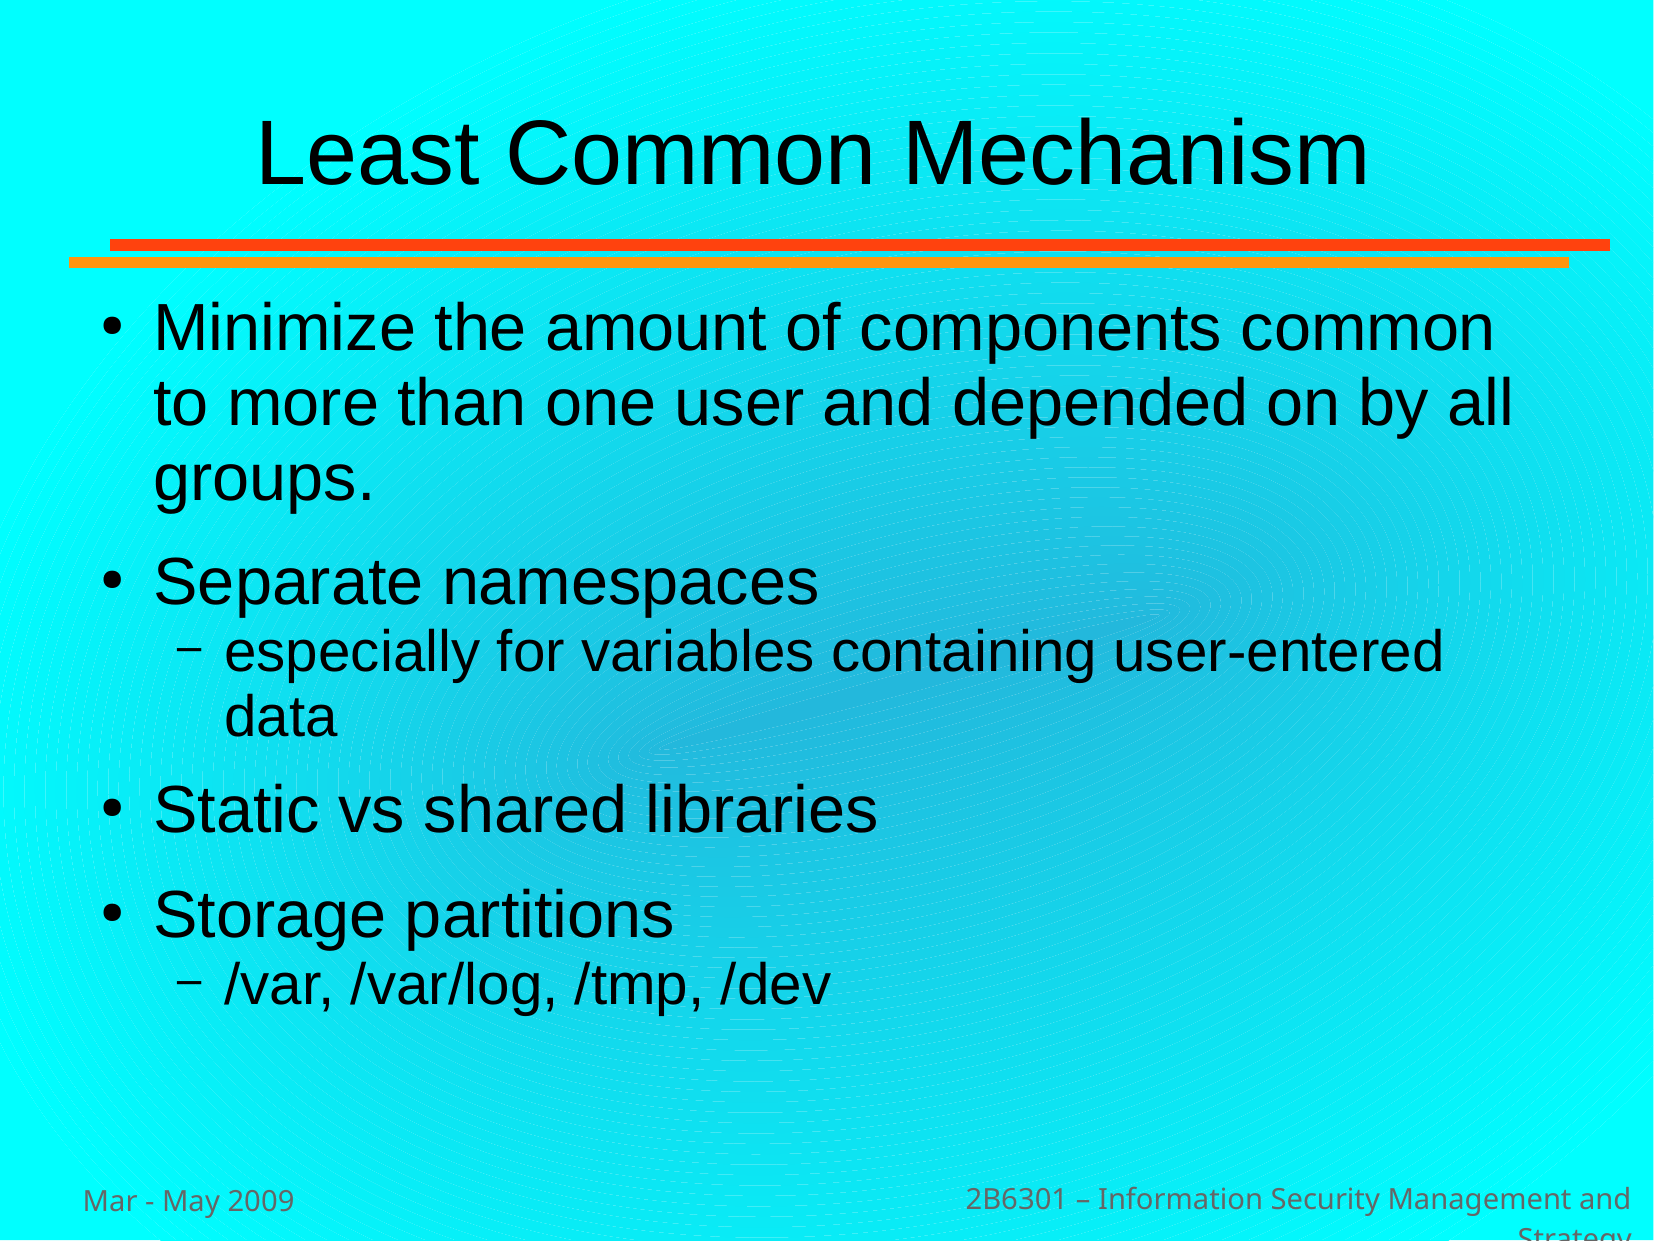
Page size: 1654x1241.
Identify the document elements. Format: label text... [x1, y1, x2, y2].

list Minimize the amount of components common to more than one user and depended on by all groups. Separate namespaces especially for variables containing user-entered data Static vs shared libraries Storage partitions /var, /var/log, /tmp, /dev [82, 290, 1571, 1094]
title Least Common Mechanism [82, 56, 1571, 250]
